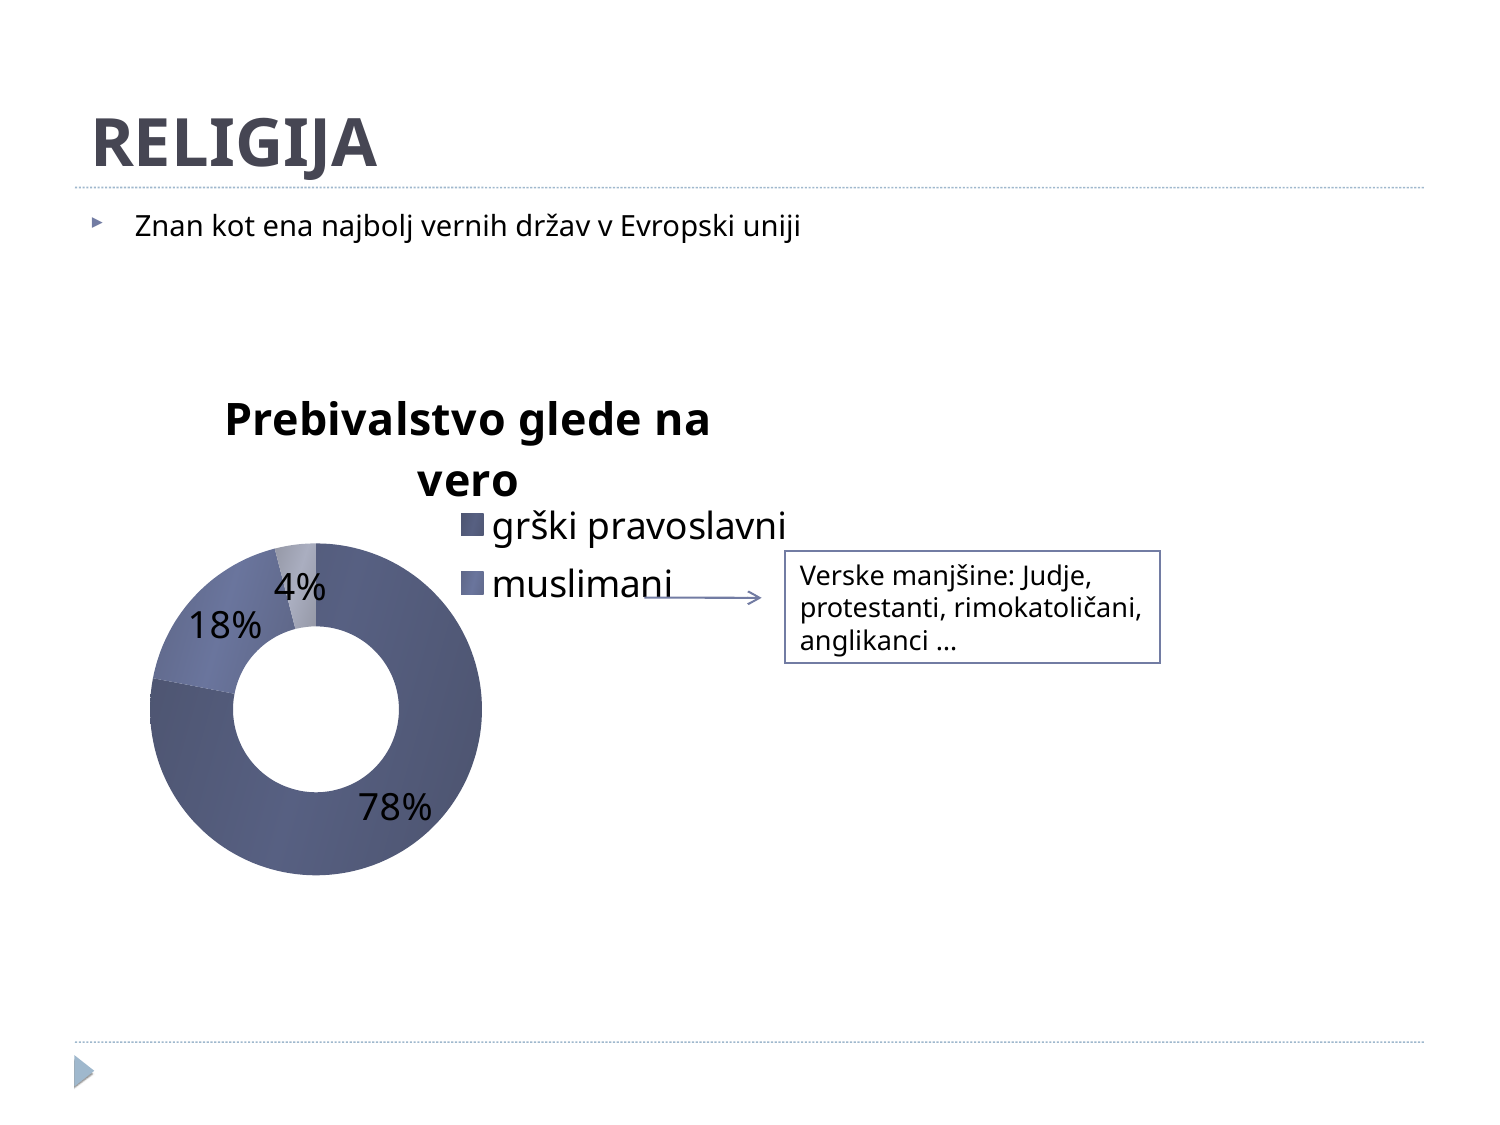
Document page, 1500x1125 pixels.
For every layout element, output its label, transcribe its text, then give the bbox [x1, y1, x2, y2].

title RELIGIJA [75, 24, 1425, 188]
text_box Verske manjšine: Judje, protestanti, rimokatoličani, anglikanci … [785, 550, 1161, 664]
chart [132, 354, 806, 876]
list Znan kot ena najbolj vernih držav v Evropski uniji [75, 200, 1425, 1010]
